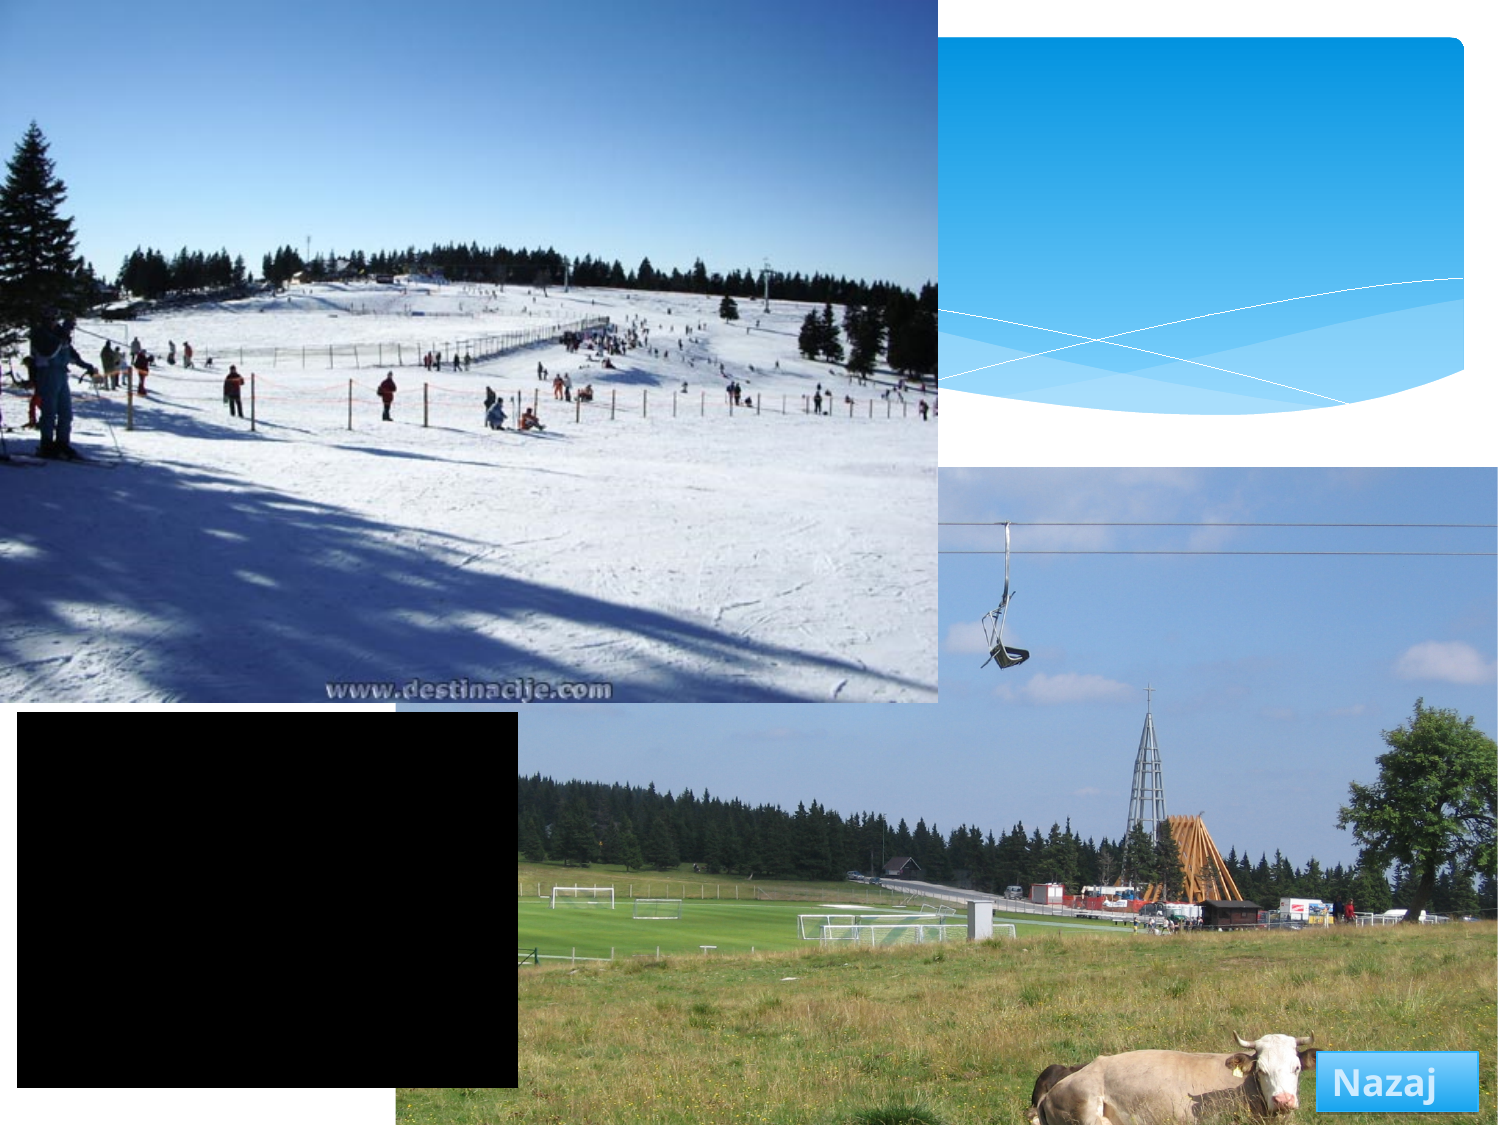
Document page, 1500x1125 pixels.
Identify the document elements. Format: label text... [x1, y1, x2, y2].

text_box Nazaj [1316, 1051, 1479, 1112]
picture [0, 0, 1498, 1125]
